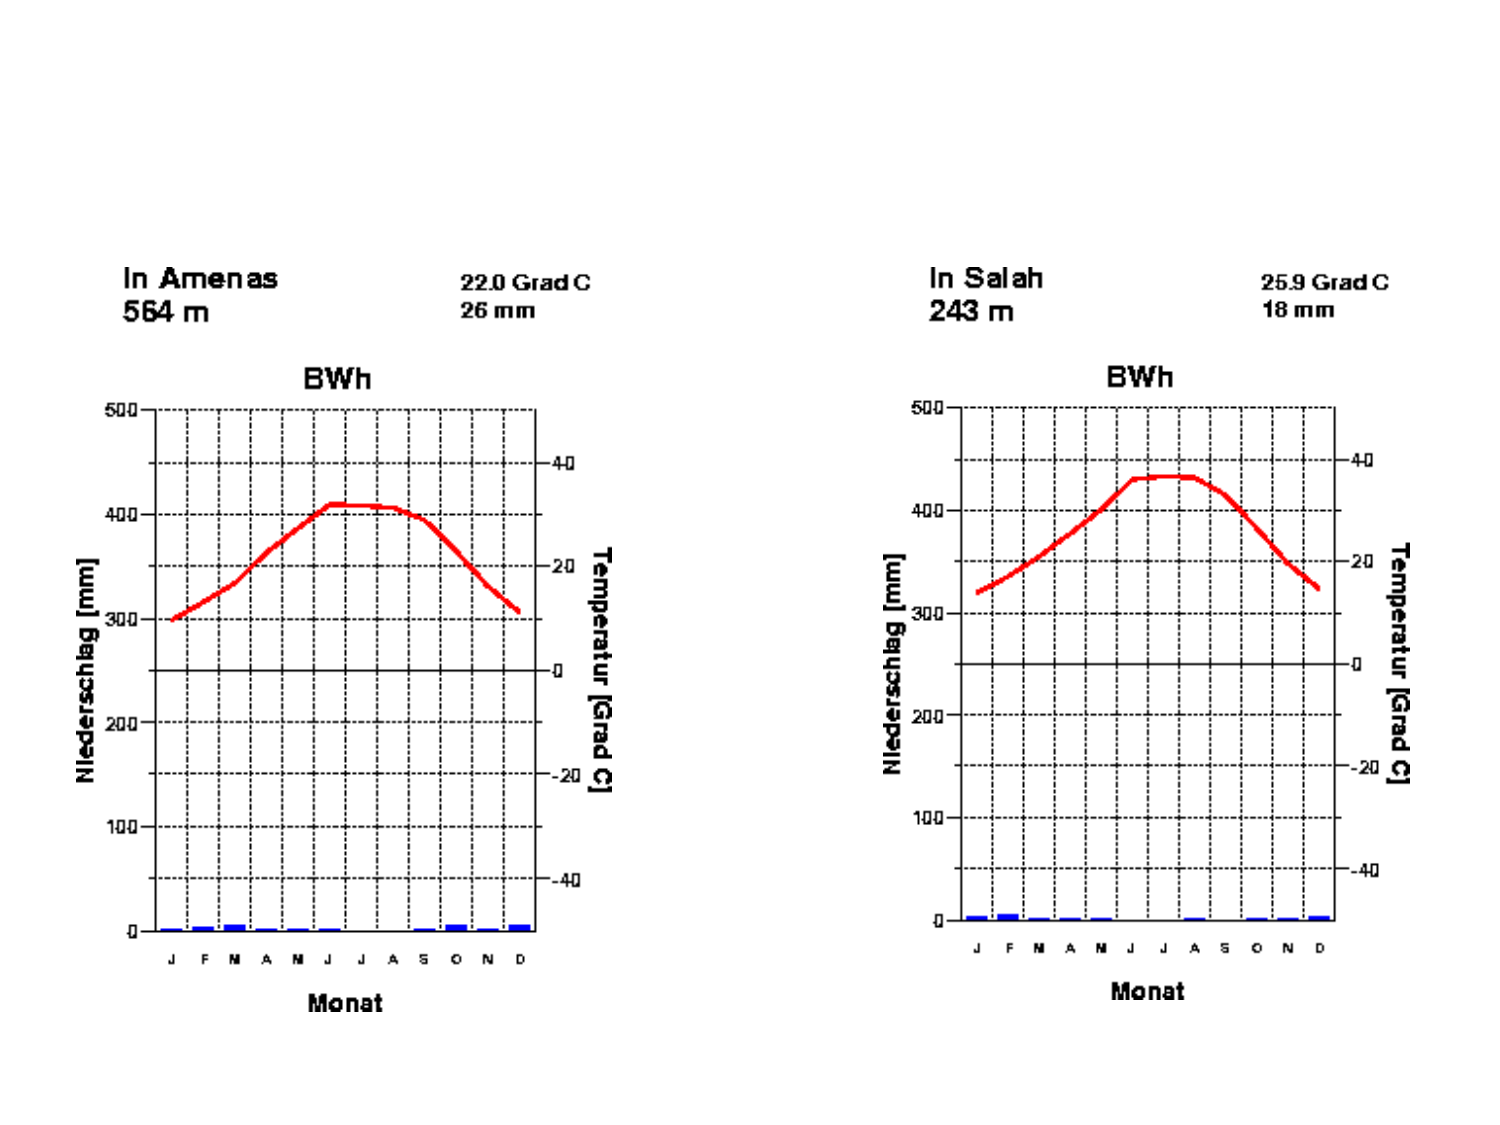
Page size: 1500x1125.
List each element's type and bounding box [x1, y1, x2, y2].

picture [883, 267, 1410, 1000]
picture [76, 267, 612, 1012]
